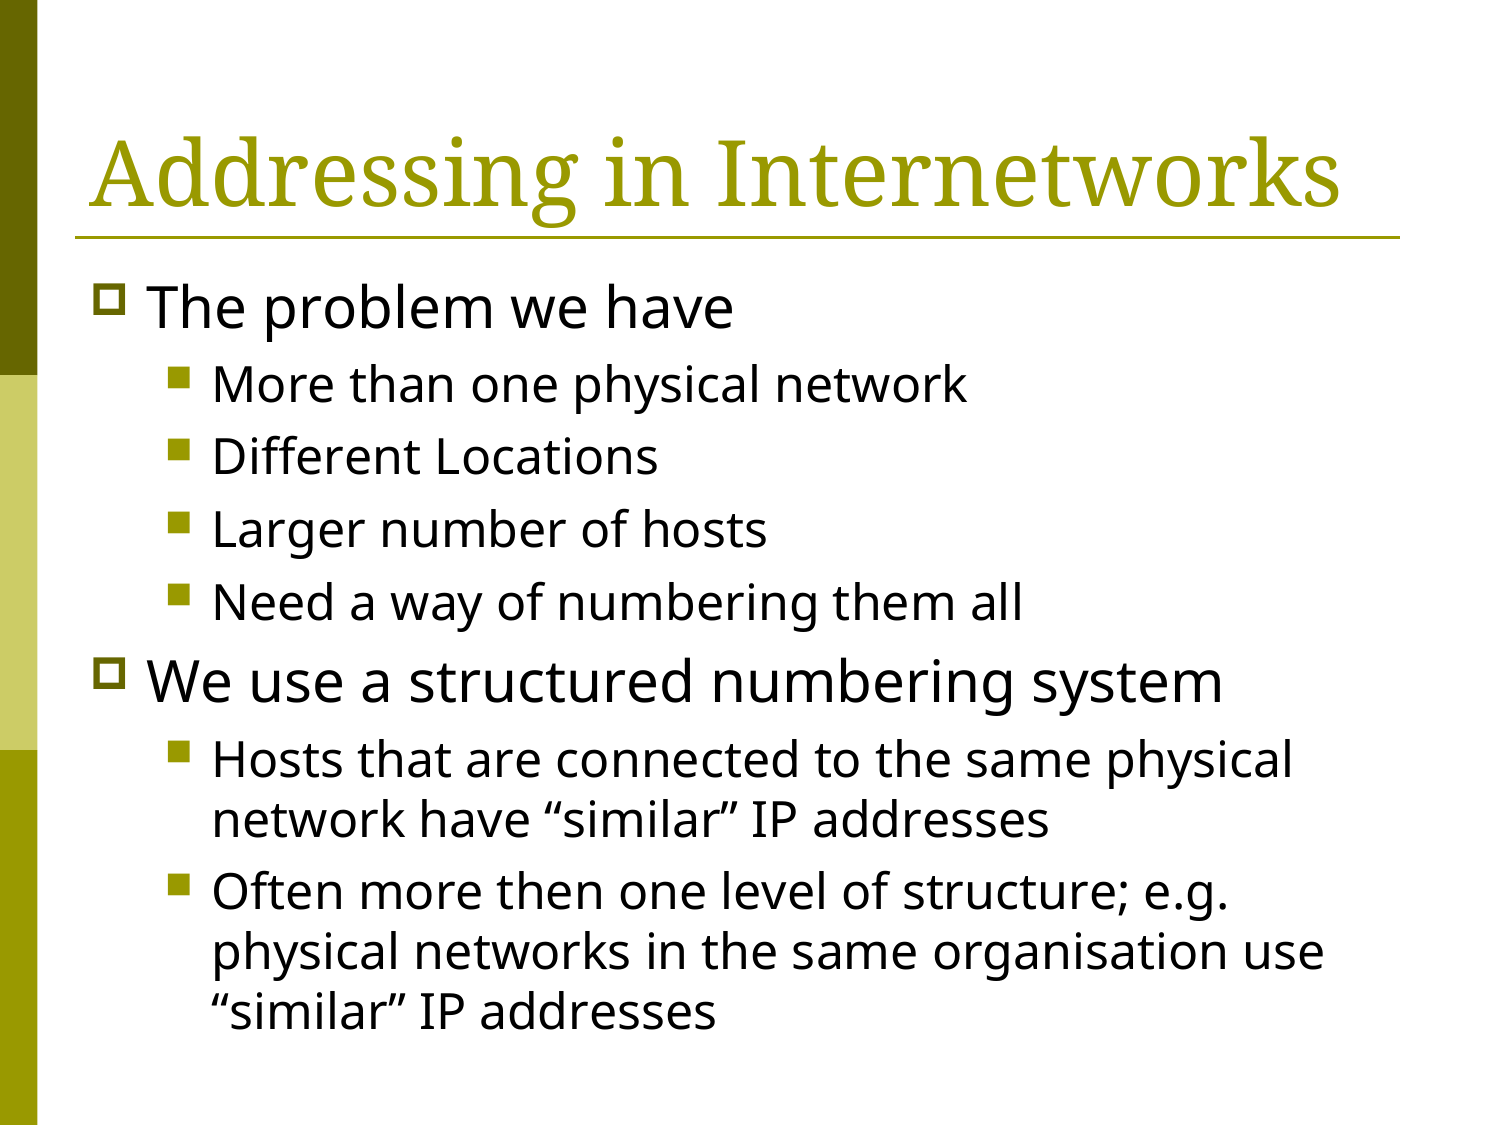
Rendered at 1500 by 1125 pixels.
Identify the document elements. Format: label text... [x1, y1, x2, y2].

list The problem we have More than one physical network Different Locations Larger number of hosts Need a way of numbering them all We use a structured numbering system Hosts that are connected to the same physical network have “similar” IP addresses Often more then one level of structure; e.g. physical networks in the same organisation use “similar” IP addresses [75, 262, 1426, 1101]
title Addressing in Internetworks [75, 45, 1426, 233]
